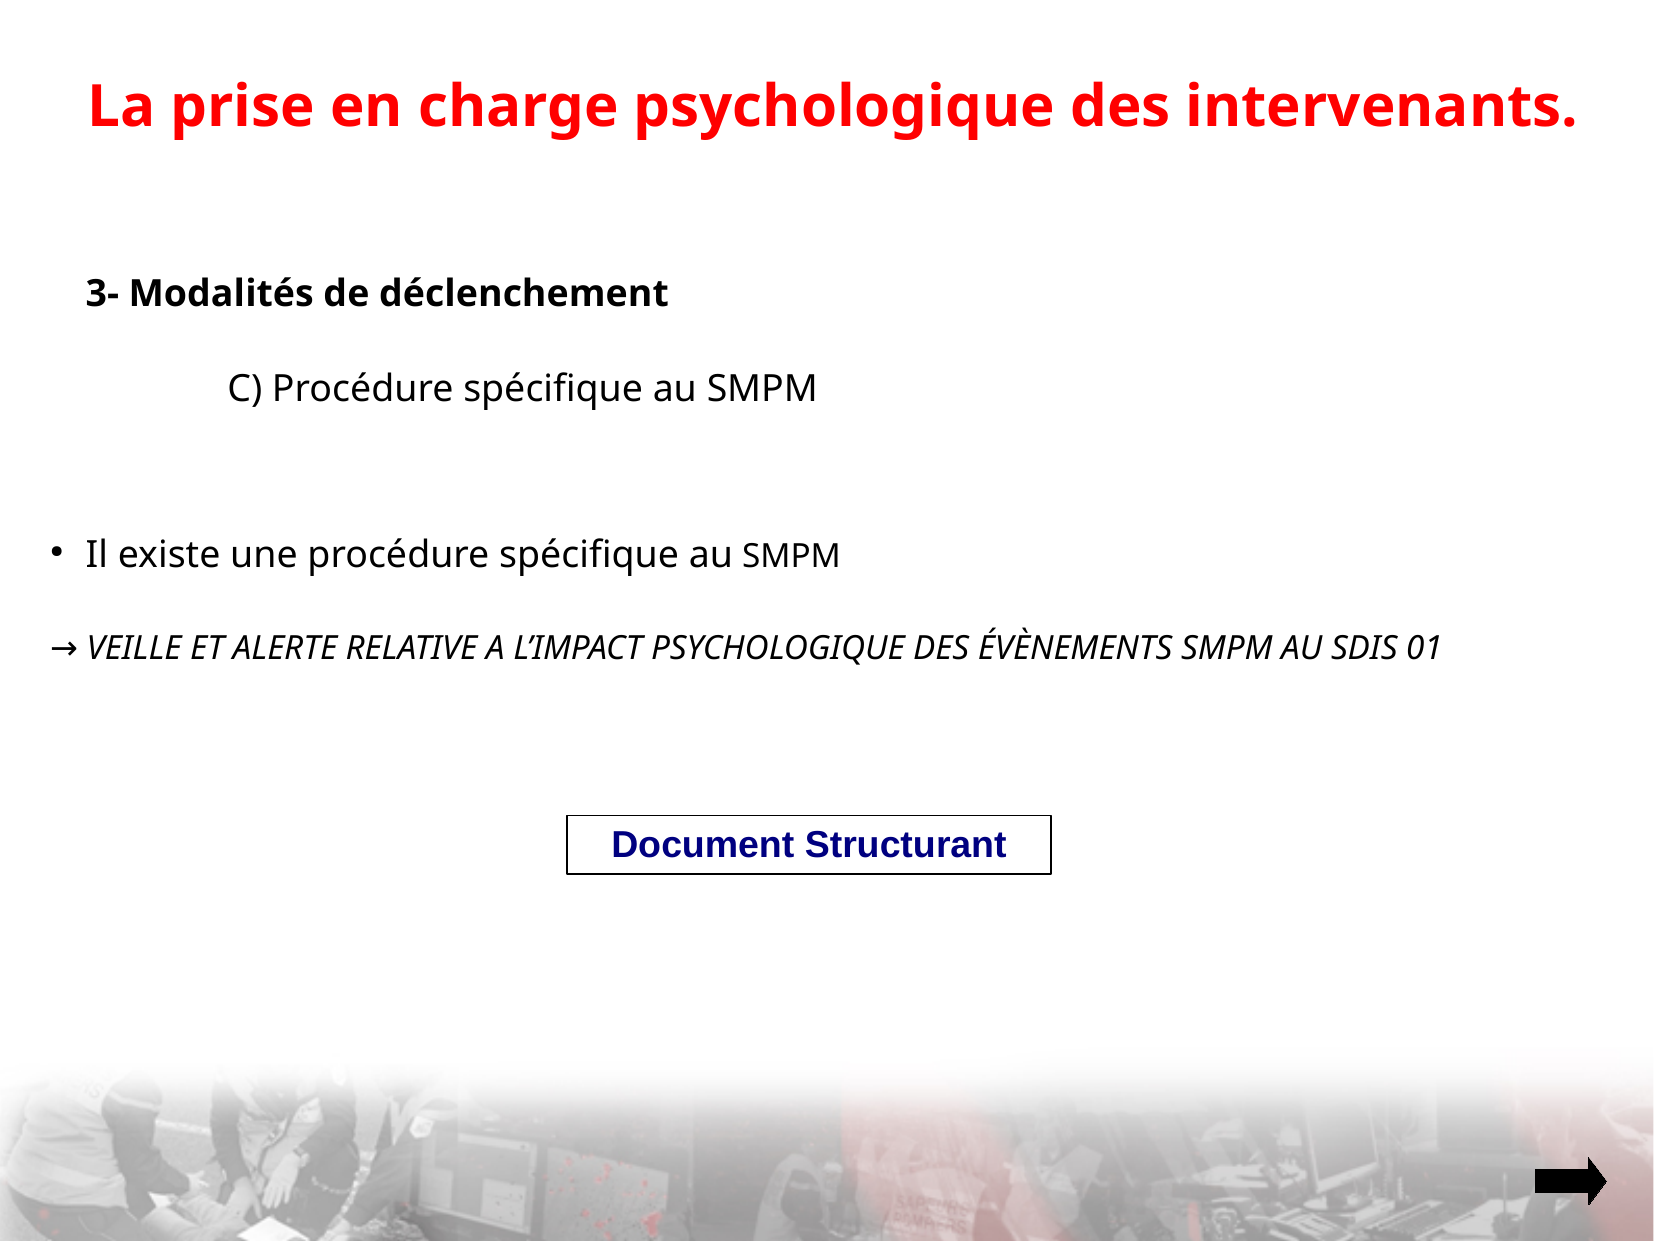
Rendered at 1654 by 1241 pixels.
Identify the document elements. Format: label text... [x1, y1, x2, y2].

text_box C) Procédure spécifique au SMPM [70, 353, 1595, 414]
text_box Document Structurant [566, 815, 1052, 874]
text_box [1535, 1157, 1607, 1205]
text_box 3- Modalités de déclenchement [70, 259, 1595, 320]
picture [0, 2, 1654, 1241]
text_box Il existe une procédure spécifique au SMPM → VEILLE ET ALERTE RELATIVE A L’IMPACT PSYCHOLOGIQUE DES ÉVÈNEMENTS SMPM AU SDIS 01 [35, 520, 1630, 807]
title La prise en charge psychologique des intervenants. [35, 41, 1630, 166]
